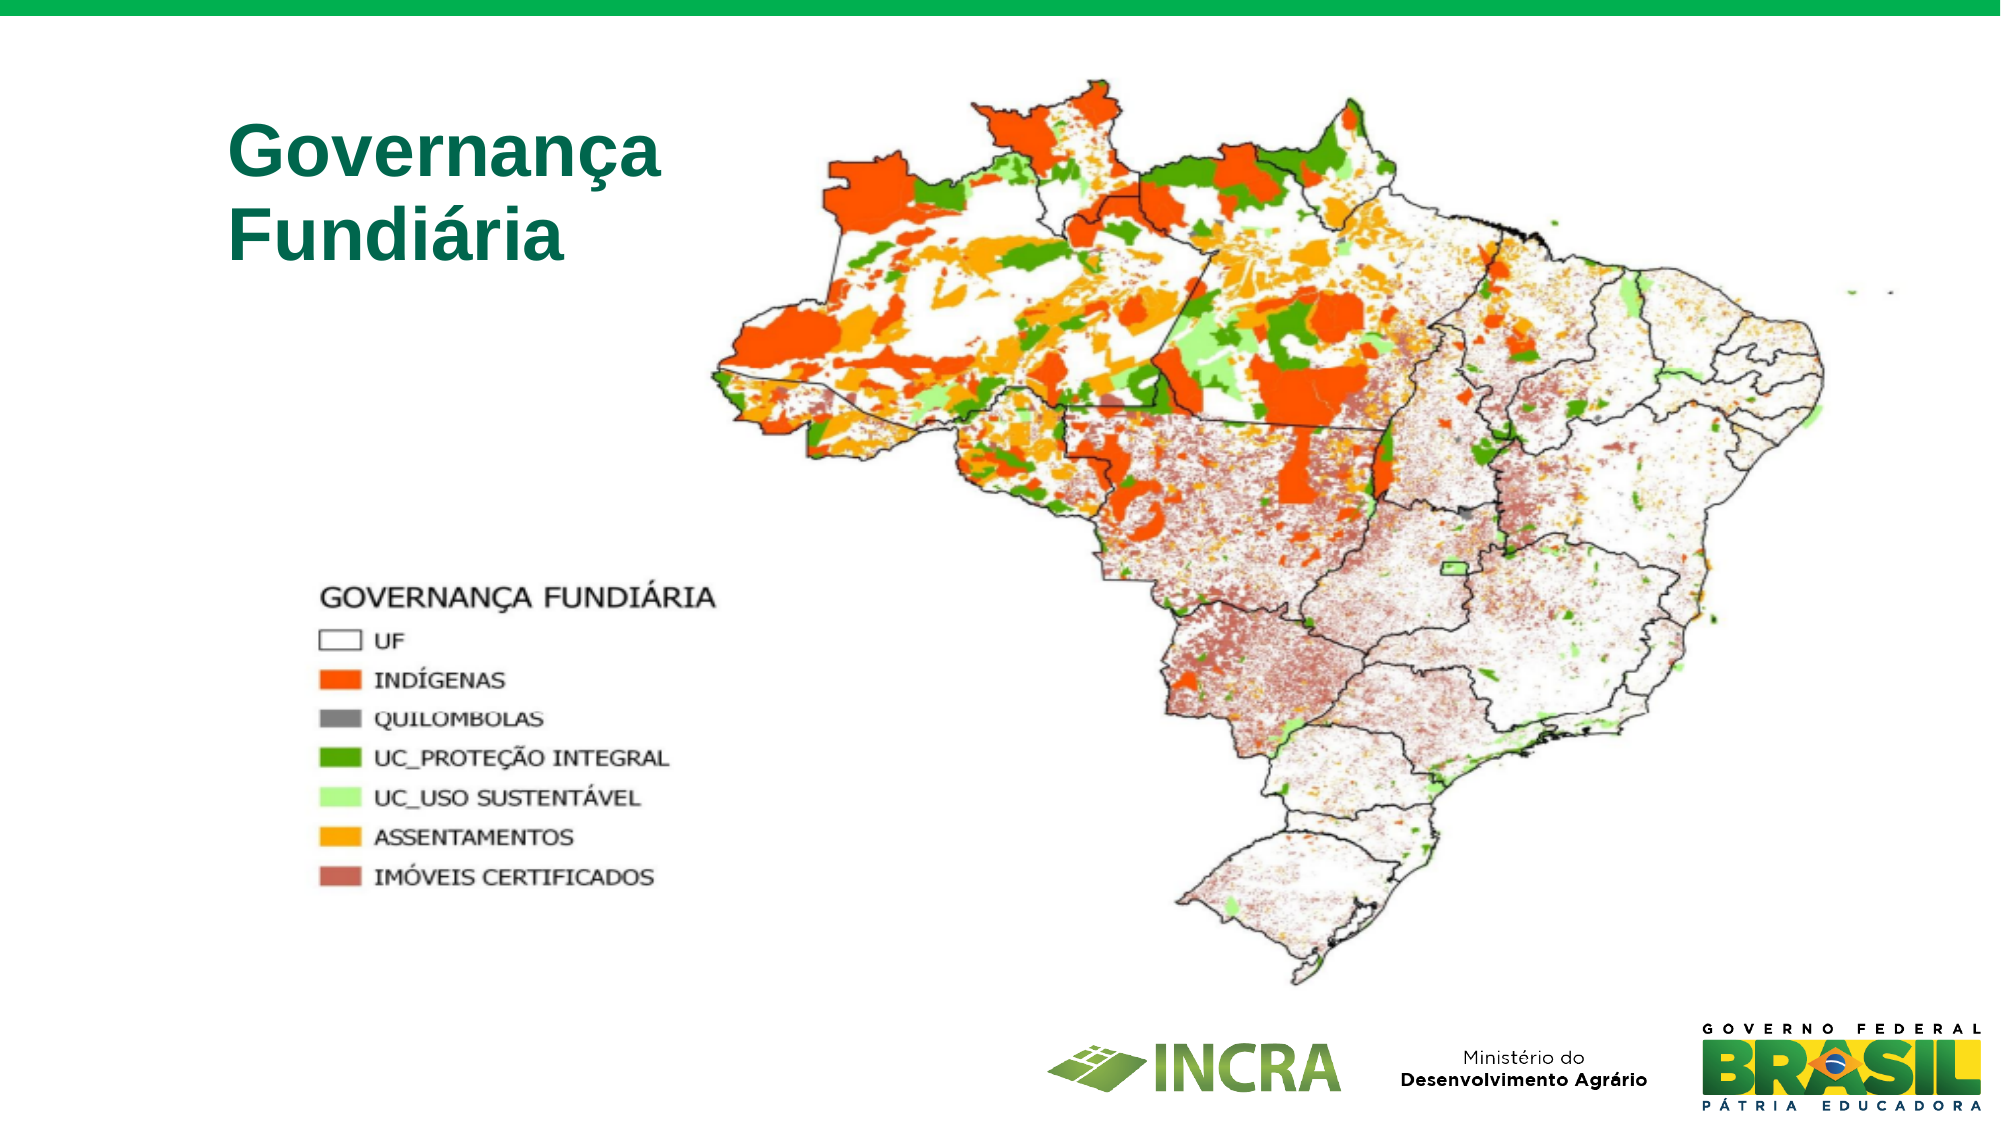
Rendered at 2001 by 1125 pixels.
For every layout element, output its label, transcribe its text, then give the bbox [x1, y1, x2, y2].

picture [1047, 1023, 1981, 1111]
text_box Governança Fundiária [212, 101, 1629, 285]
picture [114, 31, 1946, 1018]
